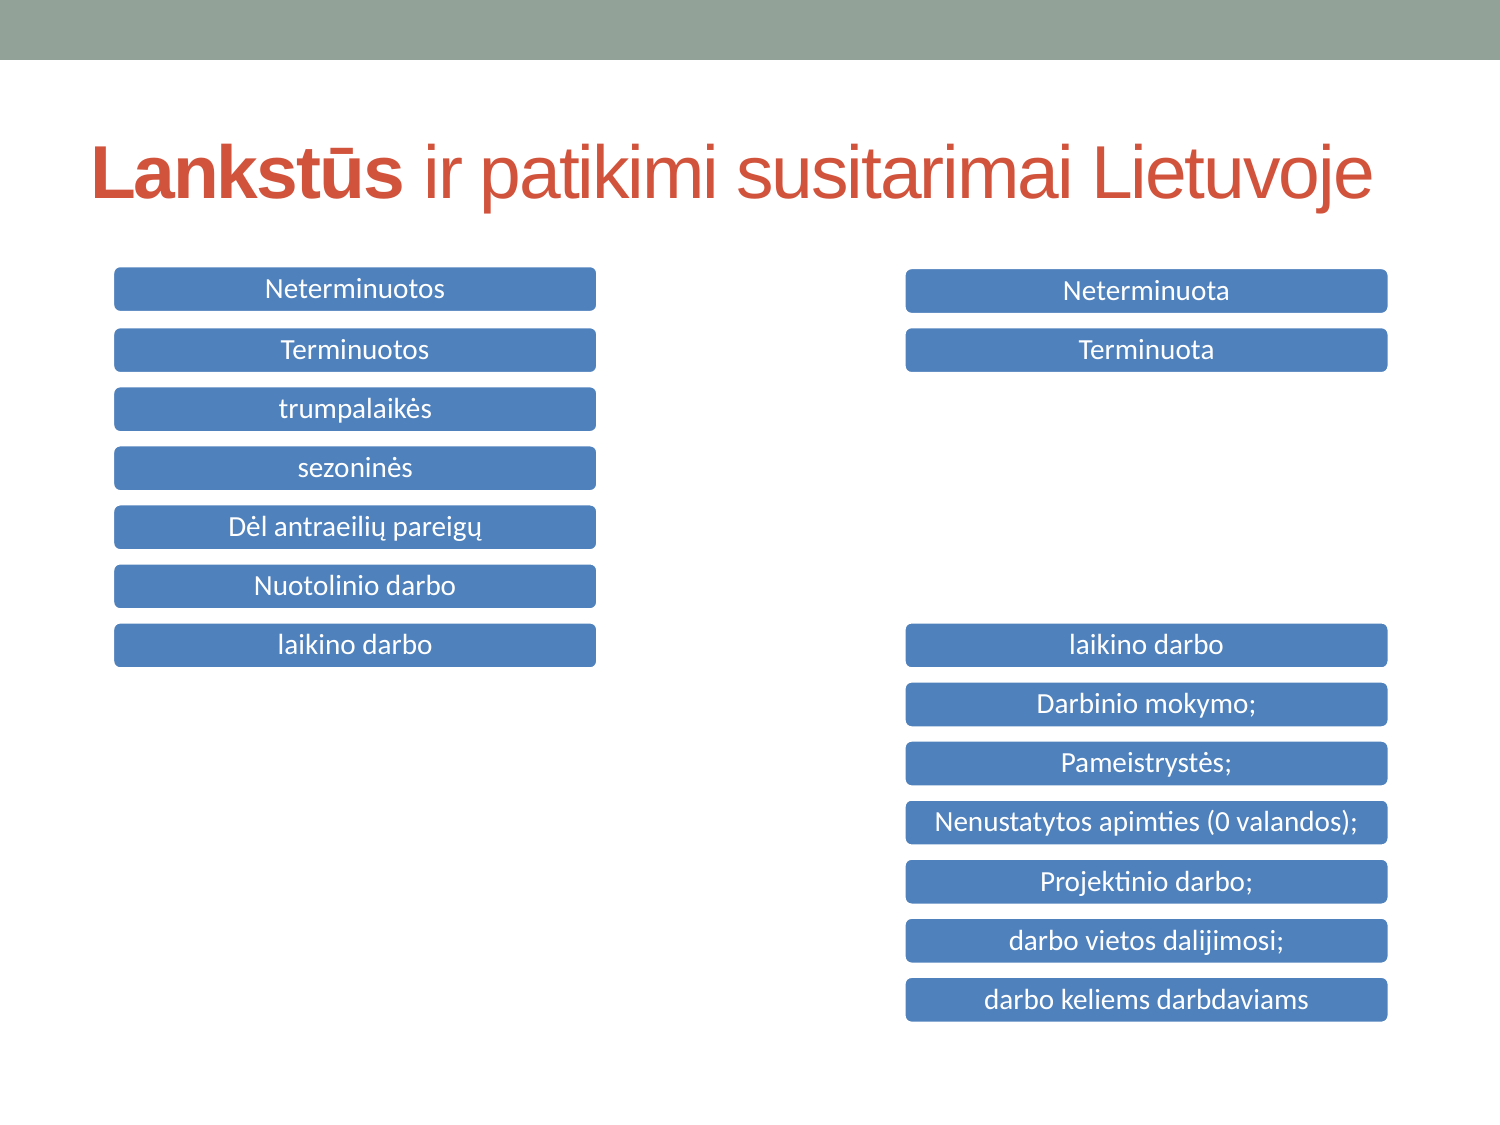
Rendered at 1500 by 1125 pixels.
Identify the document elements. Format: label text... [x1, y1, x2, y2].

text_box Neterminuotos [112, 265, 599, 313]
text_box sezoninės [112, 444, 599, 493]
text_box Darbinio mokymo; [903, 680, 1390, 729]
text_box Nenustatytos apimties (0 valandos); [903, 798, 1390, 847]
text_box Pameistrystės; [903, 739, 1390, 788]
text_box Terminuota [903, 326, 1390, 375]
title Lankstūs ir patikimi susitarimai Lietuvoje [75, 87, 1426, 251]
text_box Dėl antraeilių pareigų [112, 503, 599, 552]
text_box trumpalaikės [112, 385, 599, 434]
text_box darbo keliems darbdaviams [903, 975, 1390, 1024]
text_box Nuotolinio darbo [112, 562, 599, 611]
text_box Projektinio darbo; [903, 857, 1390, 906]
text_box Terminuotos [112, 326, 599, 375]
text_box laikino darbo [903, 621, 1390, 670]
text_box laikino darbo [112, 621, 599, 670]
text_box Neterminuota [903, 267, 1390, 315]
text_box darbo vietos dalijimosi; [903, 916, 1390, 965]
